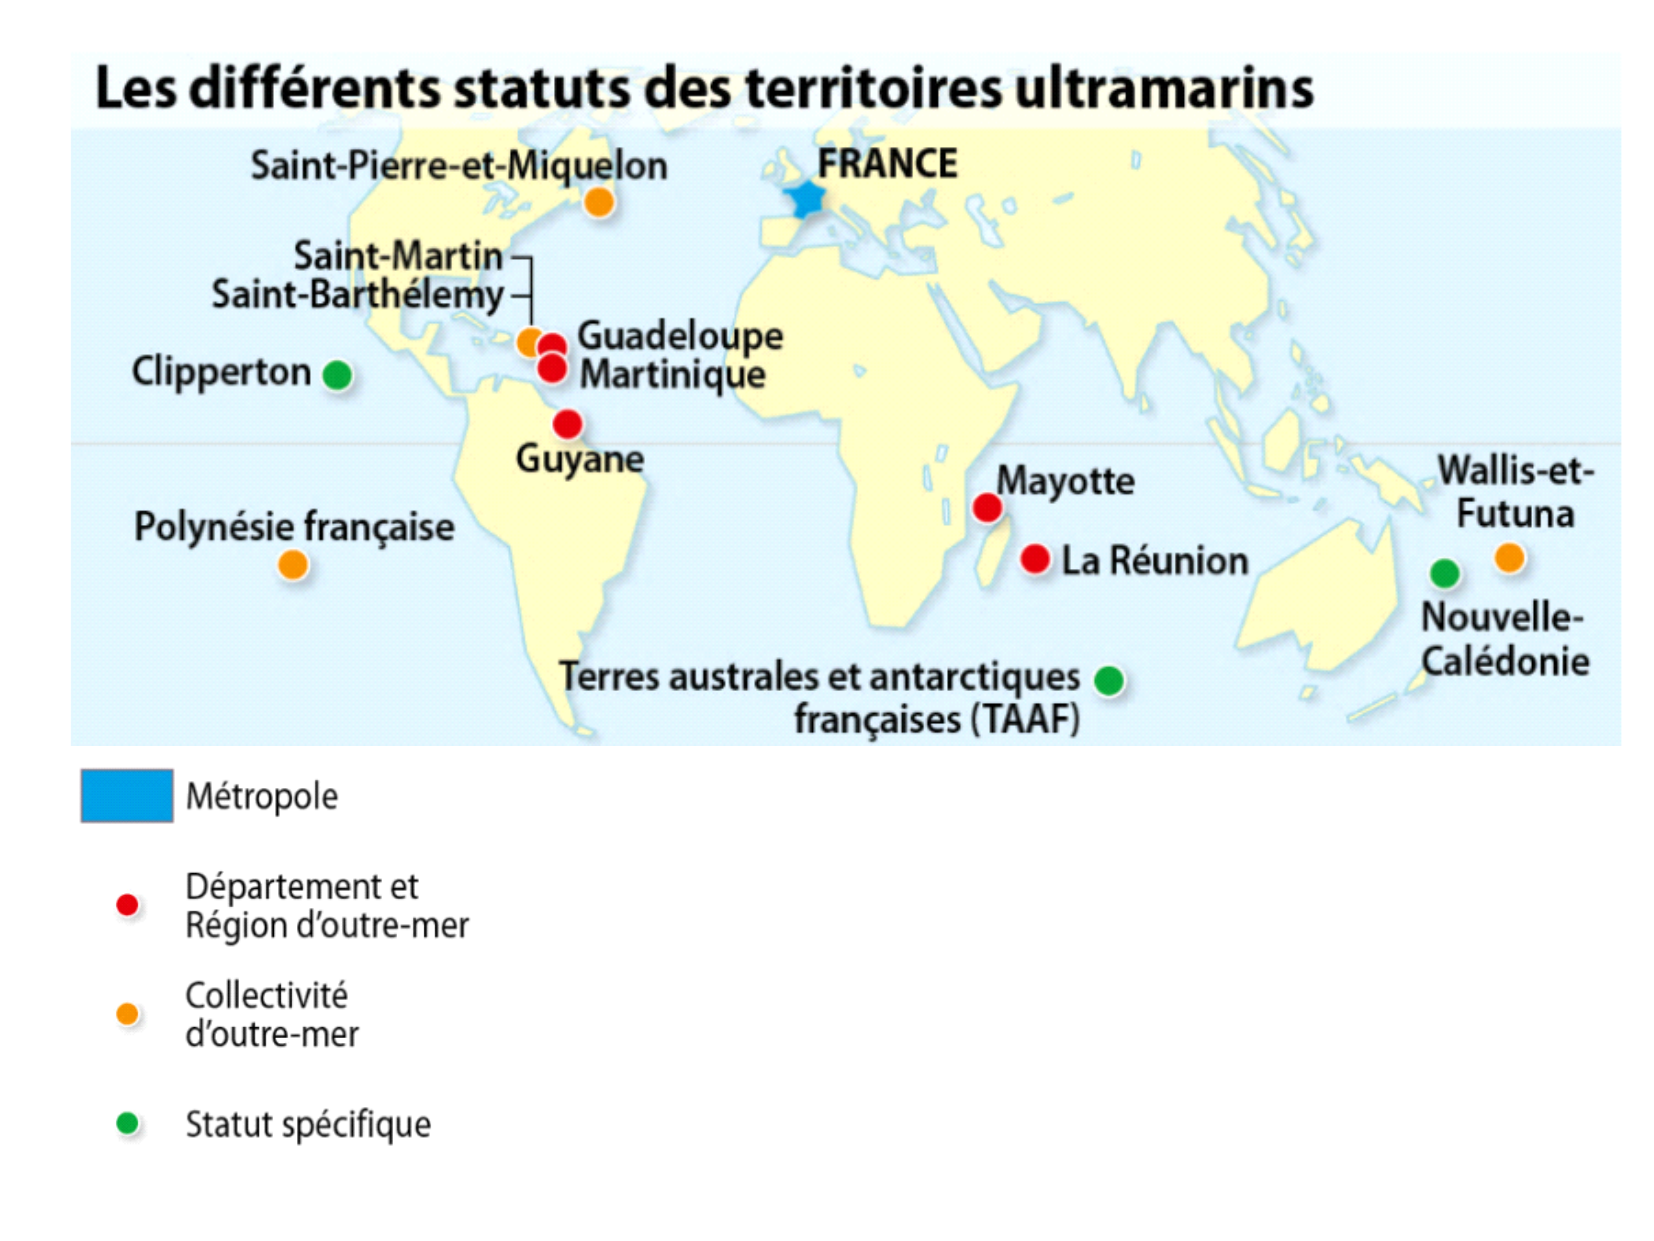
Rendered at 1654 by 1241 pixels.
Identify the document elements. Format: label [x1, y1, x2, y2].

picture [70, 47, 1622, 1158]
